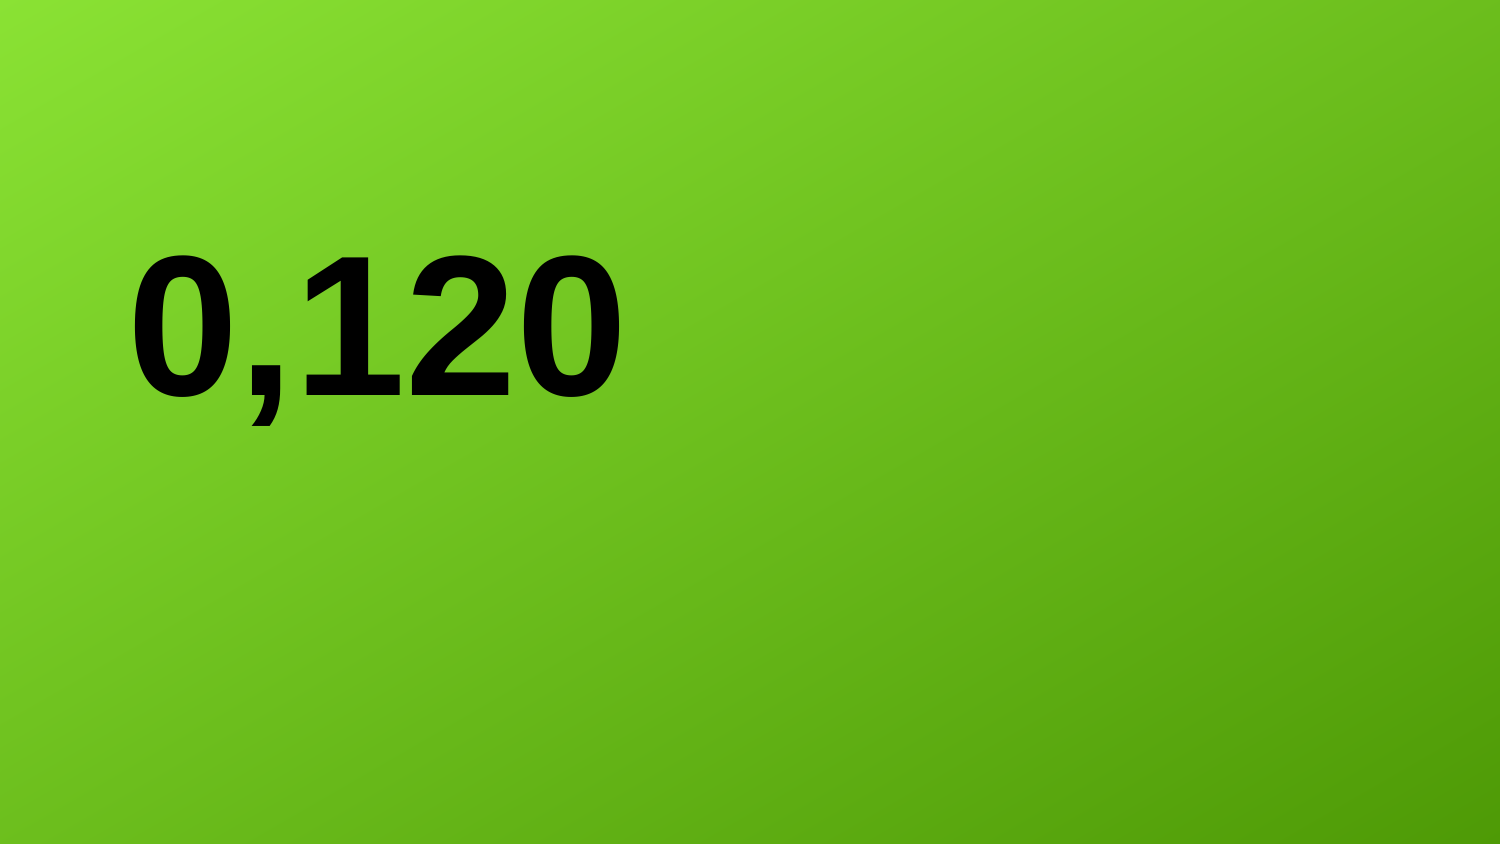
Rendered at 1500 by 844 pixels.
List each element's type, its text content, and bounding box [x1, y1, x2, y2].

title 0,120 [112, 259, 1388, 450]
